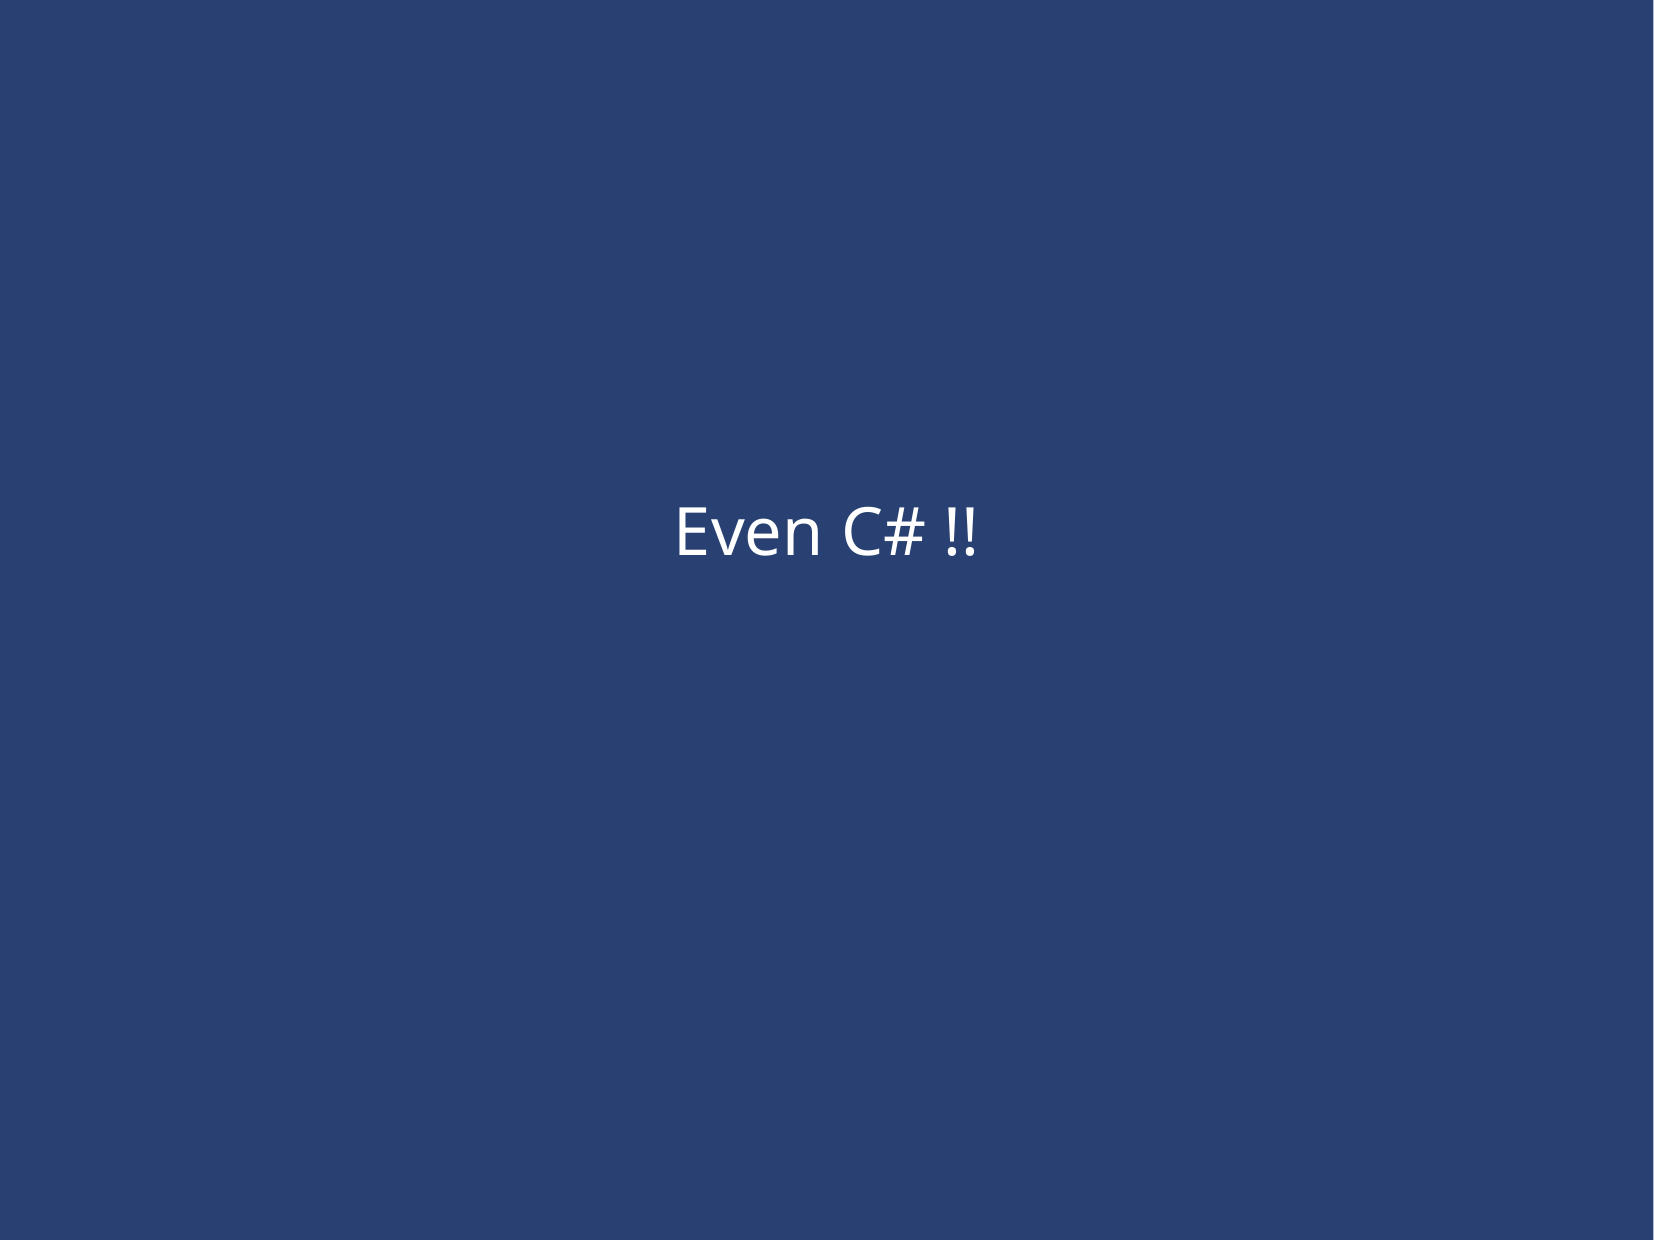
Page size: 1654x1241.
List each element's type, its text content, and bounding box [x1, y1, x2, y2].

subtitle Even C# !! [82, 49, 1571, 1109]
